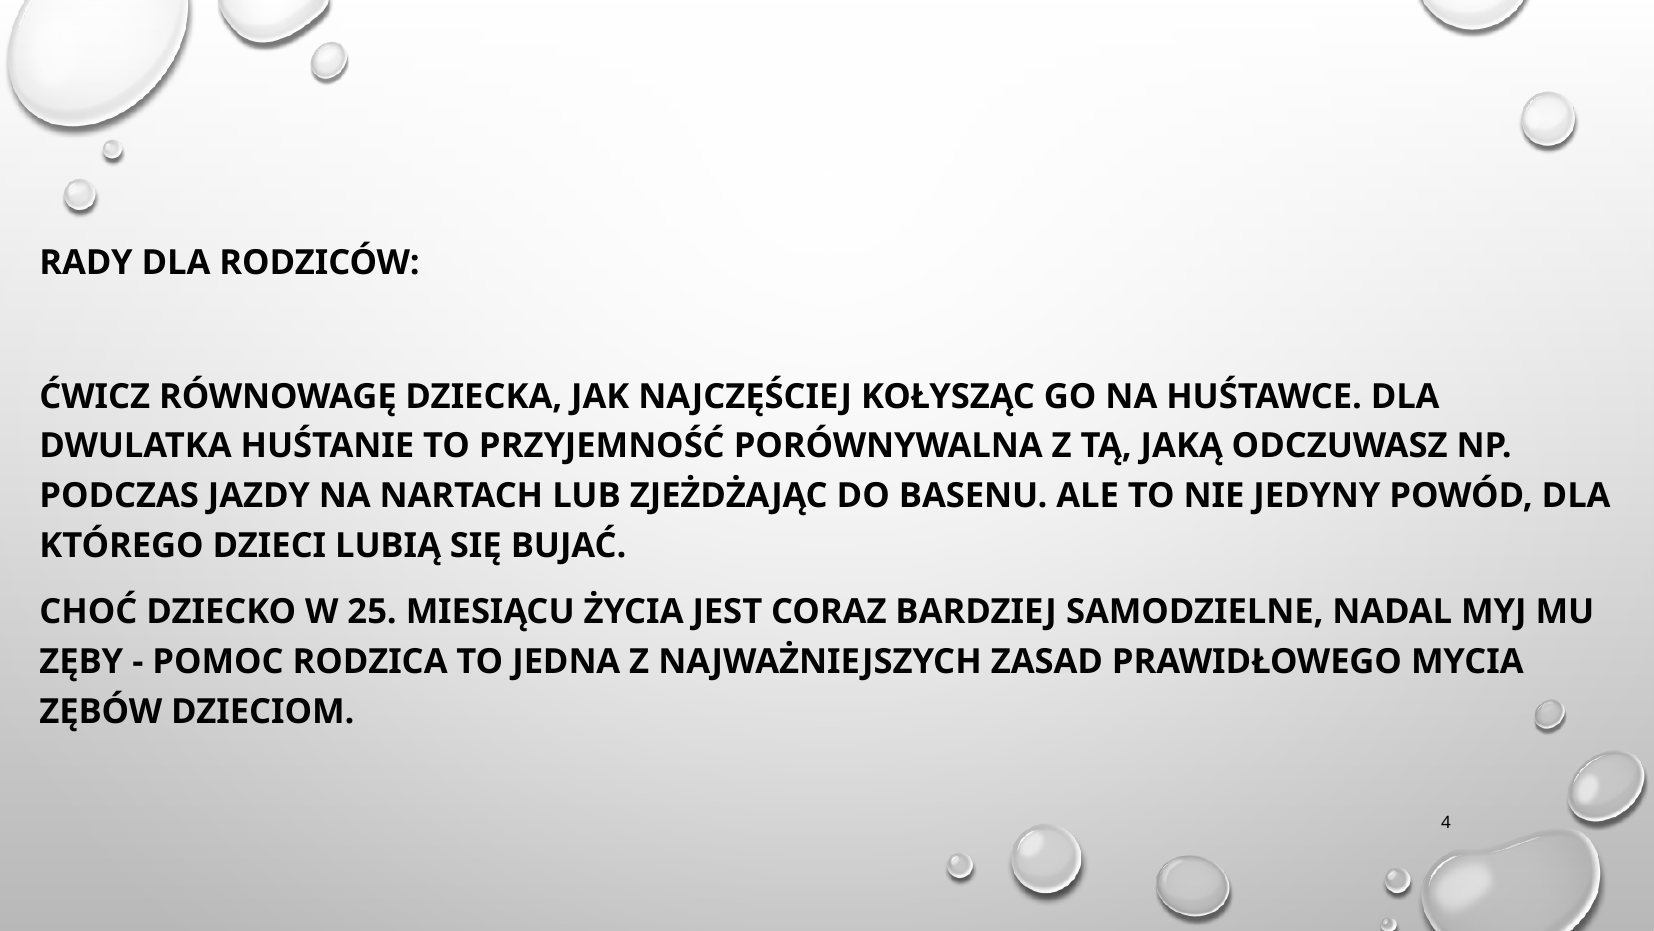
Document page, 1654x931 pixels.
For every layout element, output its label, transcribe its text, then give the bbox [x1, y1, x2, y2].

text_box [1426, 798, 1530, 848]
list Rady dla rodziców: Ćwicz równowagę dziecka, jak najczęściej kołysząc go na huśtawce. Dla dwulatka huśtanie to przyjemność porównywalna z tą, jaką odczuwasz np. podczas jazdy na nartach lub zjeżdżając do basenu. Ale to nie jedyny powód, dla którego dzieci lubią się bujać. Choć dziecko w 25. miesiącu życia jest coraz bardziej samodzielne, nadal myj mu zęby - pomoc rodzica to jedna z najważniejszych zasad prawidłowego mycia zębów dzieciom. [24, 224, 1654, 764]
